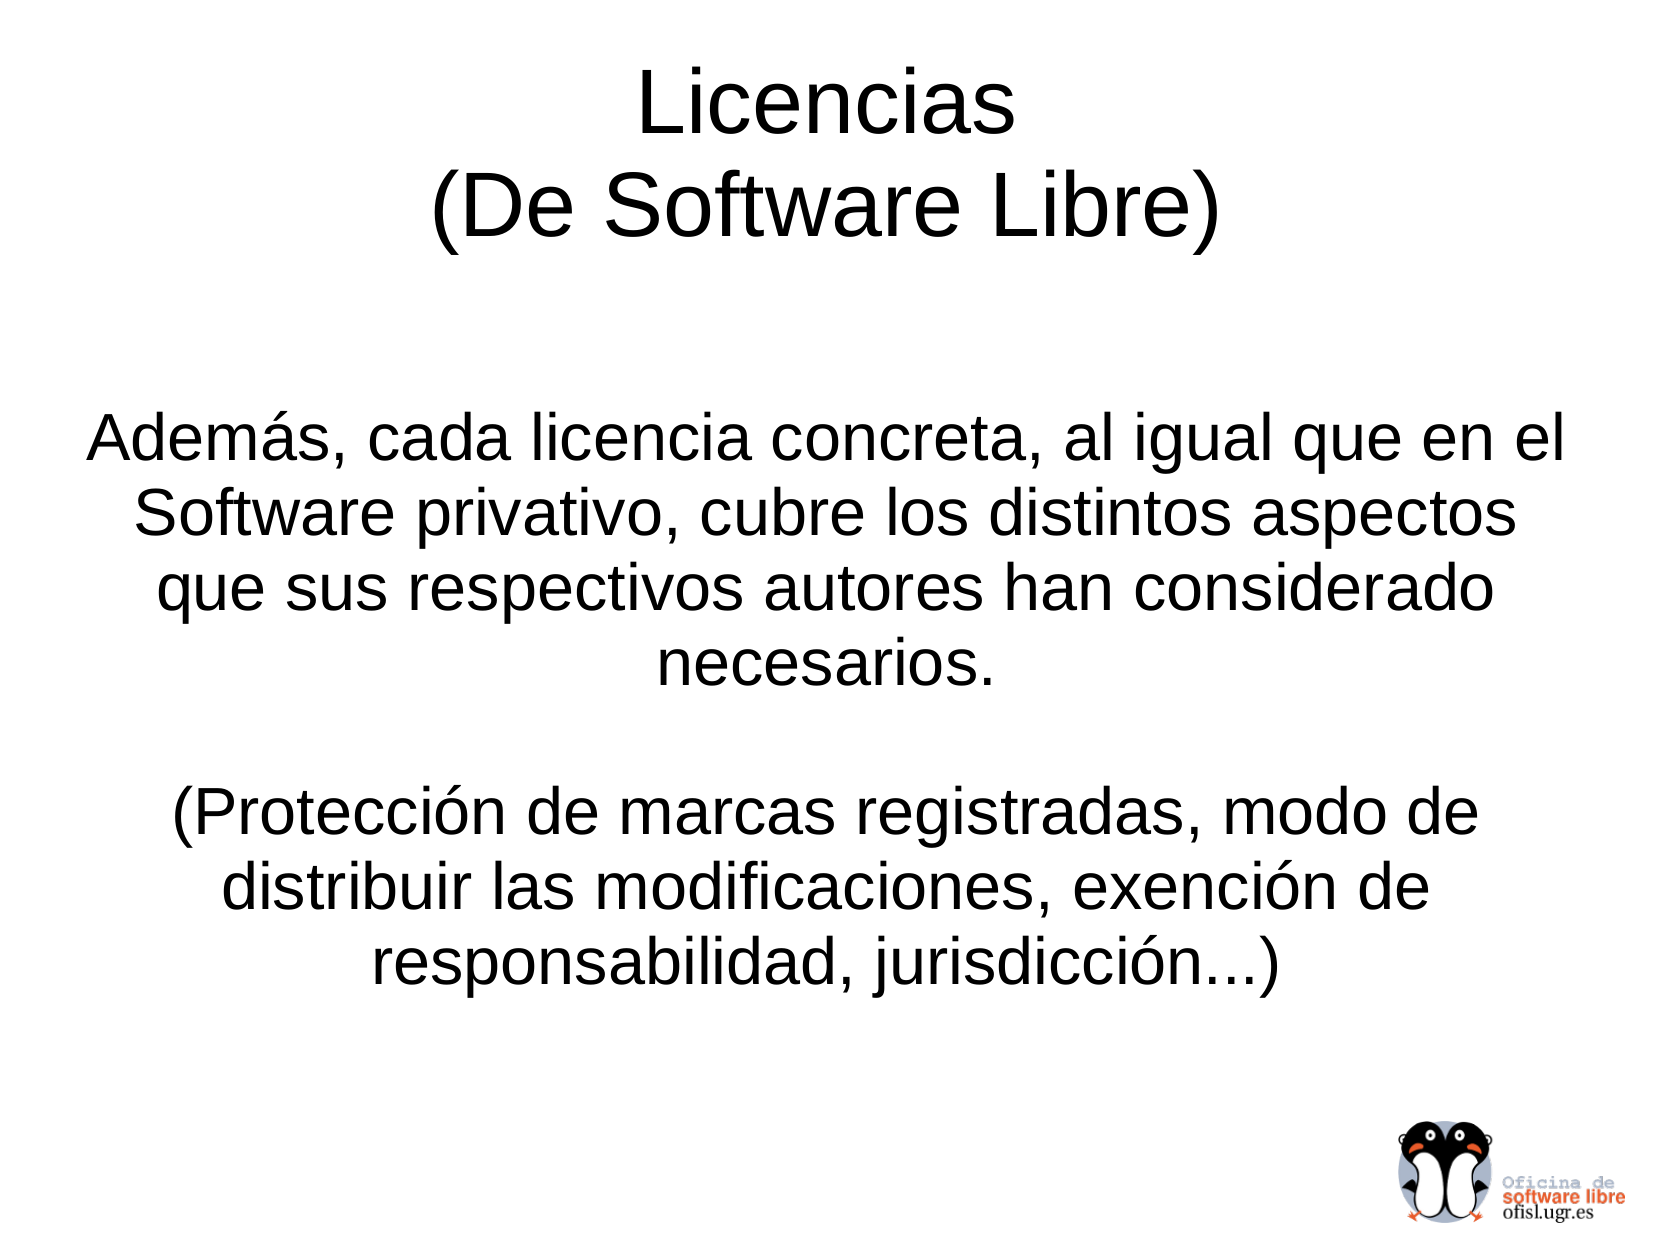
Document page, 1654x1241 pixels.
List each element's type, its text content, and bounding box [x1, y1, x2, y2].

picture [1398, 1121, 1625, 1223]
title Licencias (De Software Libre) [82, 50, 1571, 256]
subtitle Además, cada licencia concreta, al igual que en el Software privativo, cubre los distintos aspectos que sus respectivos autores han considerado necesarios. (Protección de marcas registradas, modo de distribuir las modificaciones, exención de responsabilidad, jurisdicción...) [82, 297, 1571, 1102]
